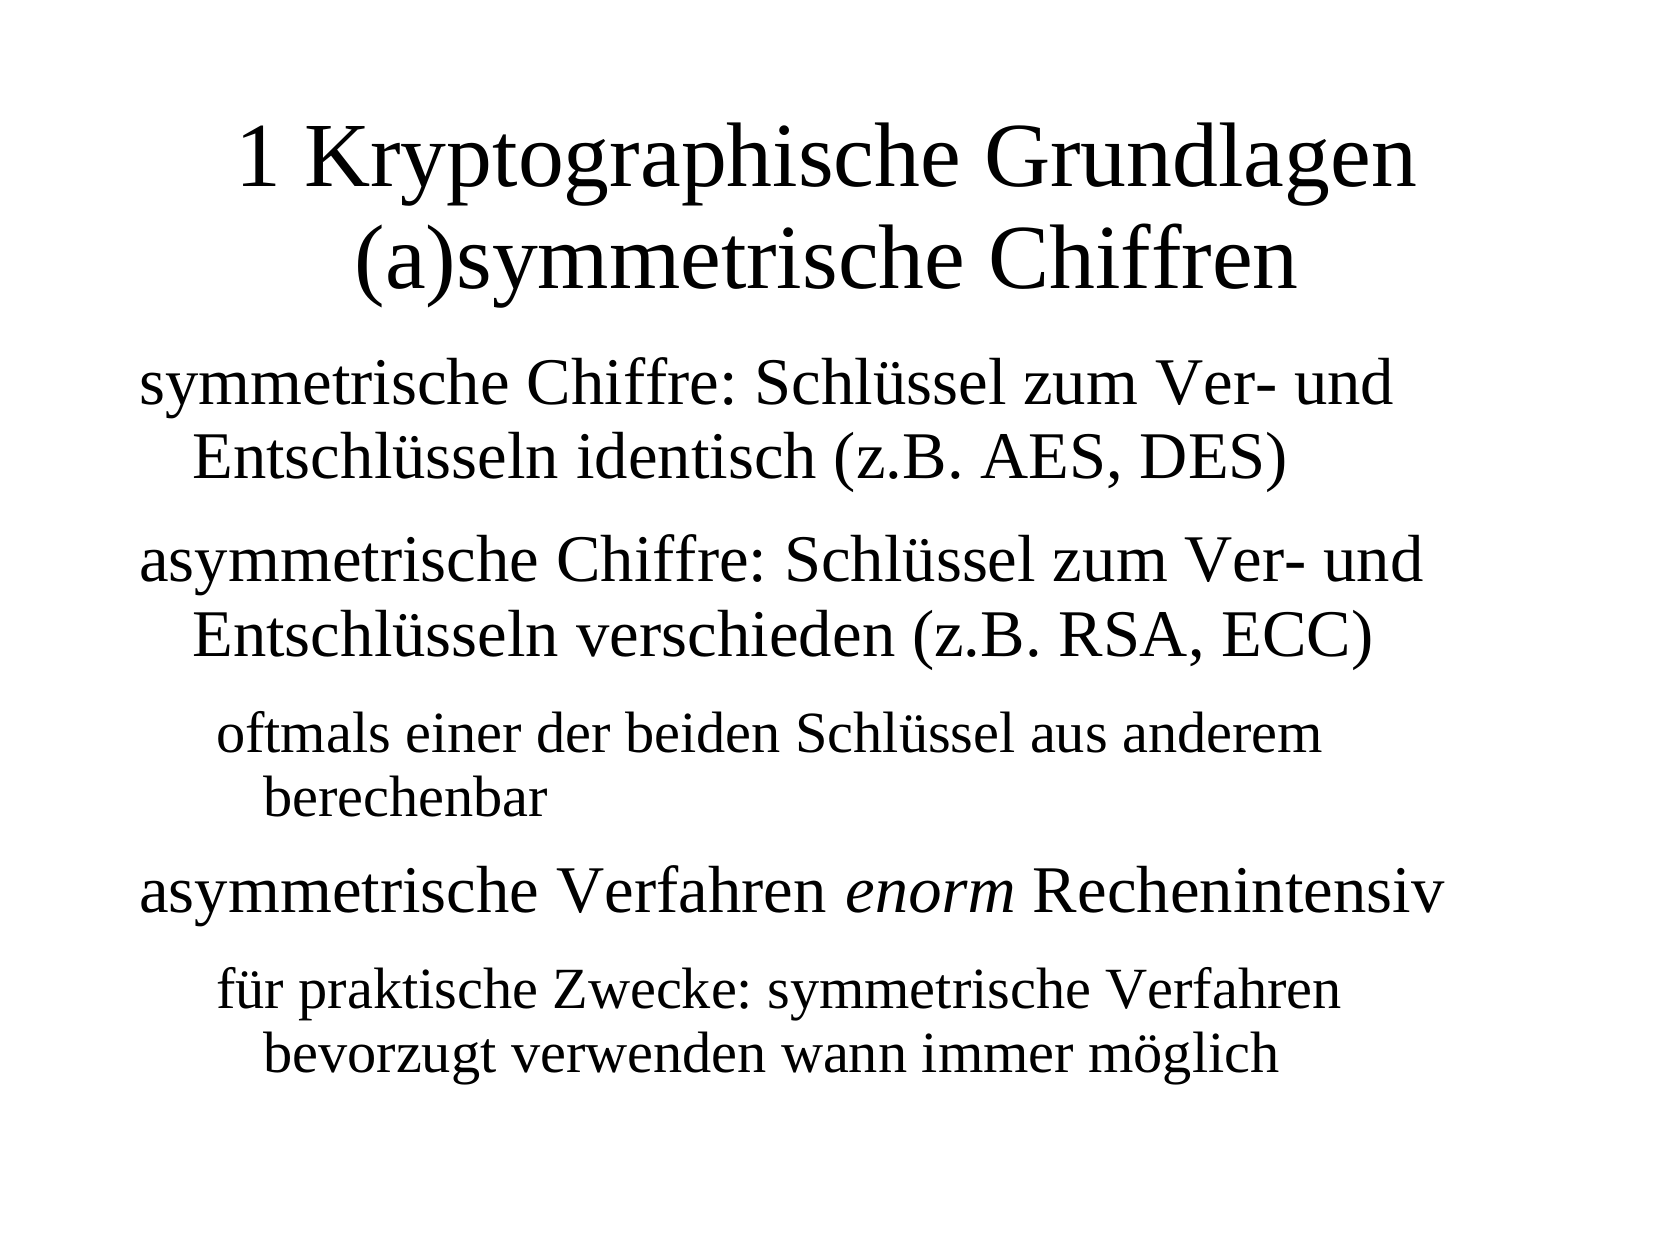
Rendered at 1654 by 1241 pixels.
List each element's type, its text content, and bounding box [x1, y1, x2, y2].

list symmetrische Chiffre: Schlüssel zum Ver- und Entschlüsseln identisch (z.B. AES, DES) asymmetrische Chiffre: Schlüssel zum Ver- und Entschlüsseln verschieden (z.B. RSA, ECC) oftmals einer der beiden Schlüssel aus anderem berechenbar asymmetrische Verfahren enorm Rechenintensiv für praktische Zwecke: symmetrische Verfahren bevorzugt verwenden wann immer möglich [121, 344, 1534, 1127]
title 1 Kryptographische Grundlagen (a)symmetrische Chiffren [121, 102, 1534, 311]
